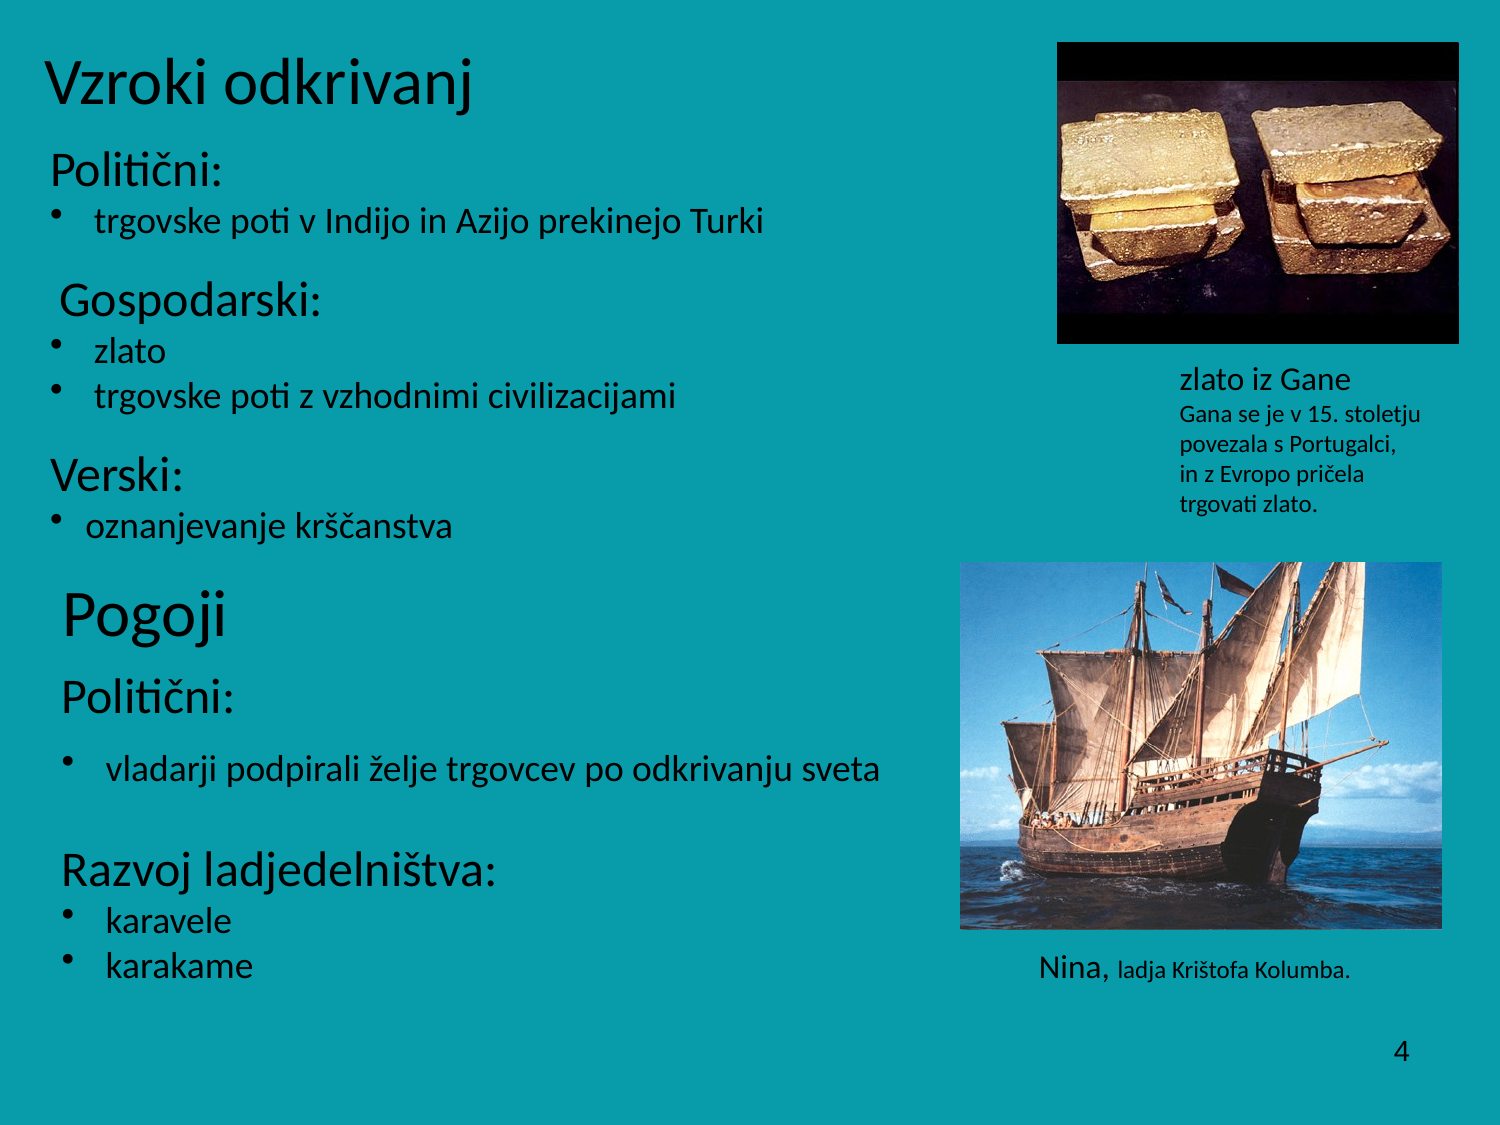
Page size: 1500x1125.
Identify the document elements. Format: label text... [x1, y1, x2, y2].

slide_number <number> [1074, 1024, 1425, 1103]
text_box Nina, ladja Krištofa Kolumba. [1024, 937, 1367, 993]
picture [1420, 575, 1437, 581]
text_box Politični: vladarji podpirali želje trgovcev po odkrivanju sveta Razvoj ladjedelništva: karavele karakame [46, 656, 1394, 994]
text_box Pogoji [47, 562, 244, 656]
text_box Politični: trgovske poti v Indijo in Azijo prekinejo Turki Gospodarski: zlato trgovske poti z vzhodnimi civilizacijami Verski: oznanjevanje krščanstva [35, 128, 1181, 594]
text_box Vzroki odkrivanj [29, 30, 844, 126]
picture [960, 562, 1442, 930]
text_box zlato iz Gane Gana se je v 15. stoletju povezala s Portugalci, in z Evropo pričela trgovati zlato. [1164, 349, 1437, 525]
picture [1057, 42, 1459, 344]
